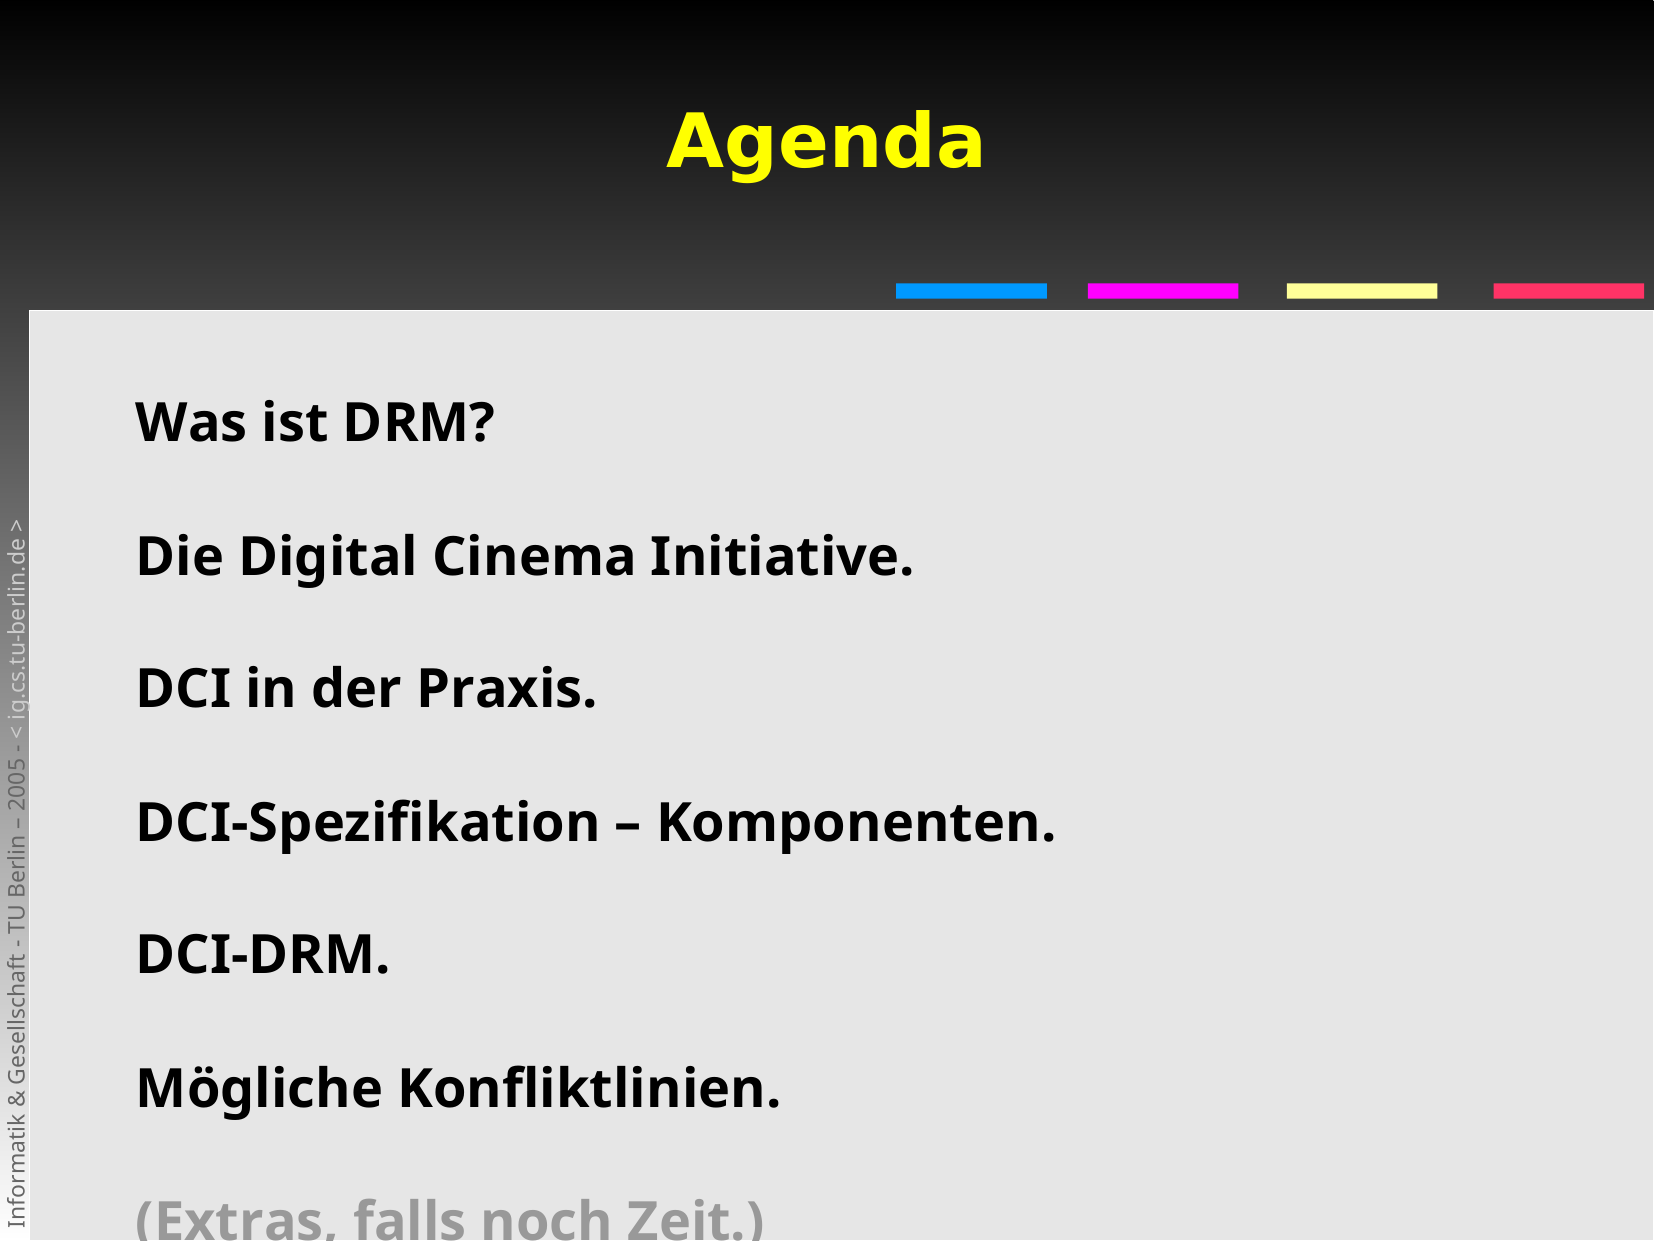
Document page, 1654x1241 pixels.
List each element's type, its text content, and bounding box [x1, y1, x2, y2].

list Was ist DRM? Die Digital Cinema Initiative. DCI in der Praxis. DCI-Spezifikation – Komponenten. DCI-DRM. Mögliche Konfliktlinien. (Extras, falls noch Zeit.) [118, 383, 1595, 1182]
title Agenda [88, 37, 1565, 246]
